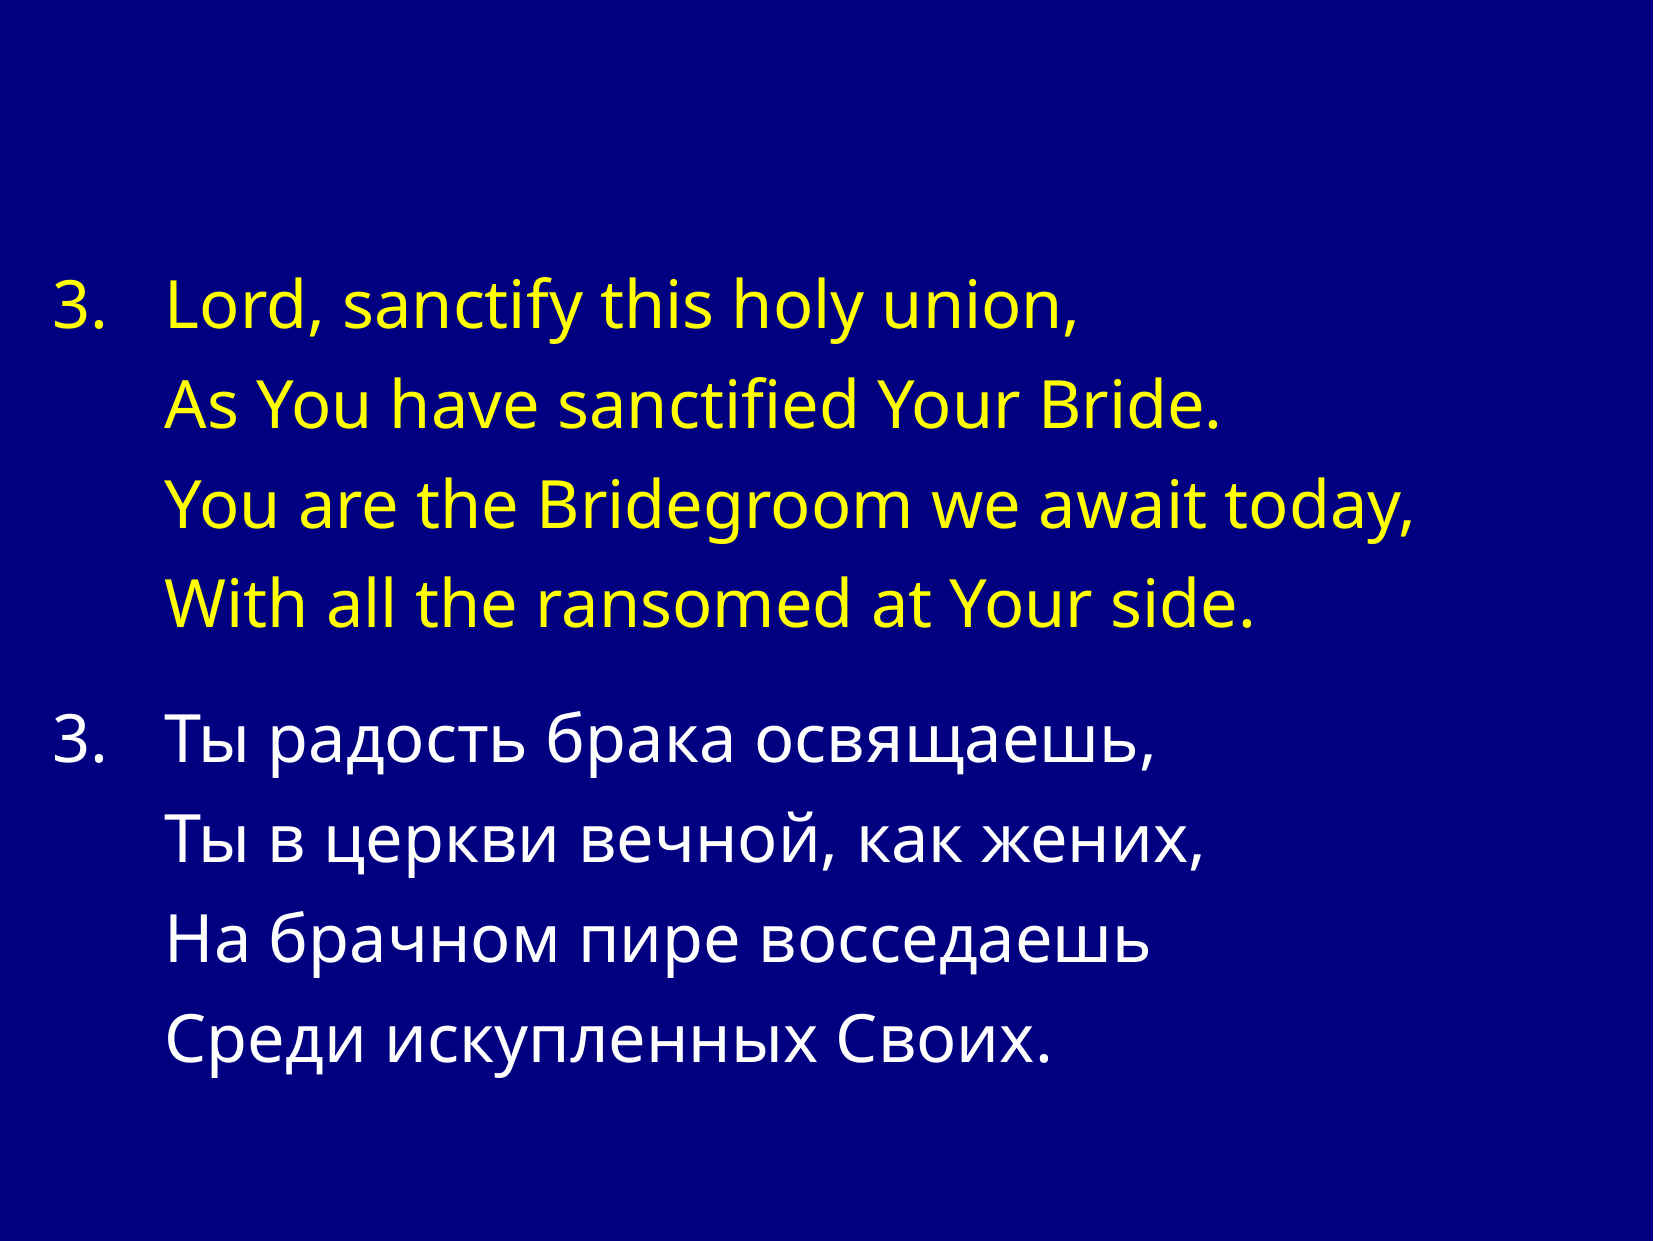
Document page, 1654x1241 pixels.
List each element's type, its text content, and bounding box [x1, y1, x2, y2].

text_box 3. Ты радость брака освящаешь, Ты в церкви вечной, как жених, На брачном пире восседаешь Среди искупленных Своих. [37, 675, 1576, 1163]
text_box 3. Lord, sanctify this holy union, As You have sanctified Your Bride. You are the Bridegroom we await today, With all the ransomed at Your side. [37, 150, 1653, 638]
